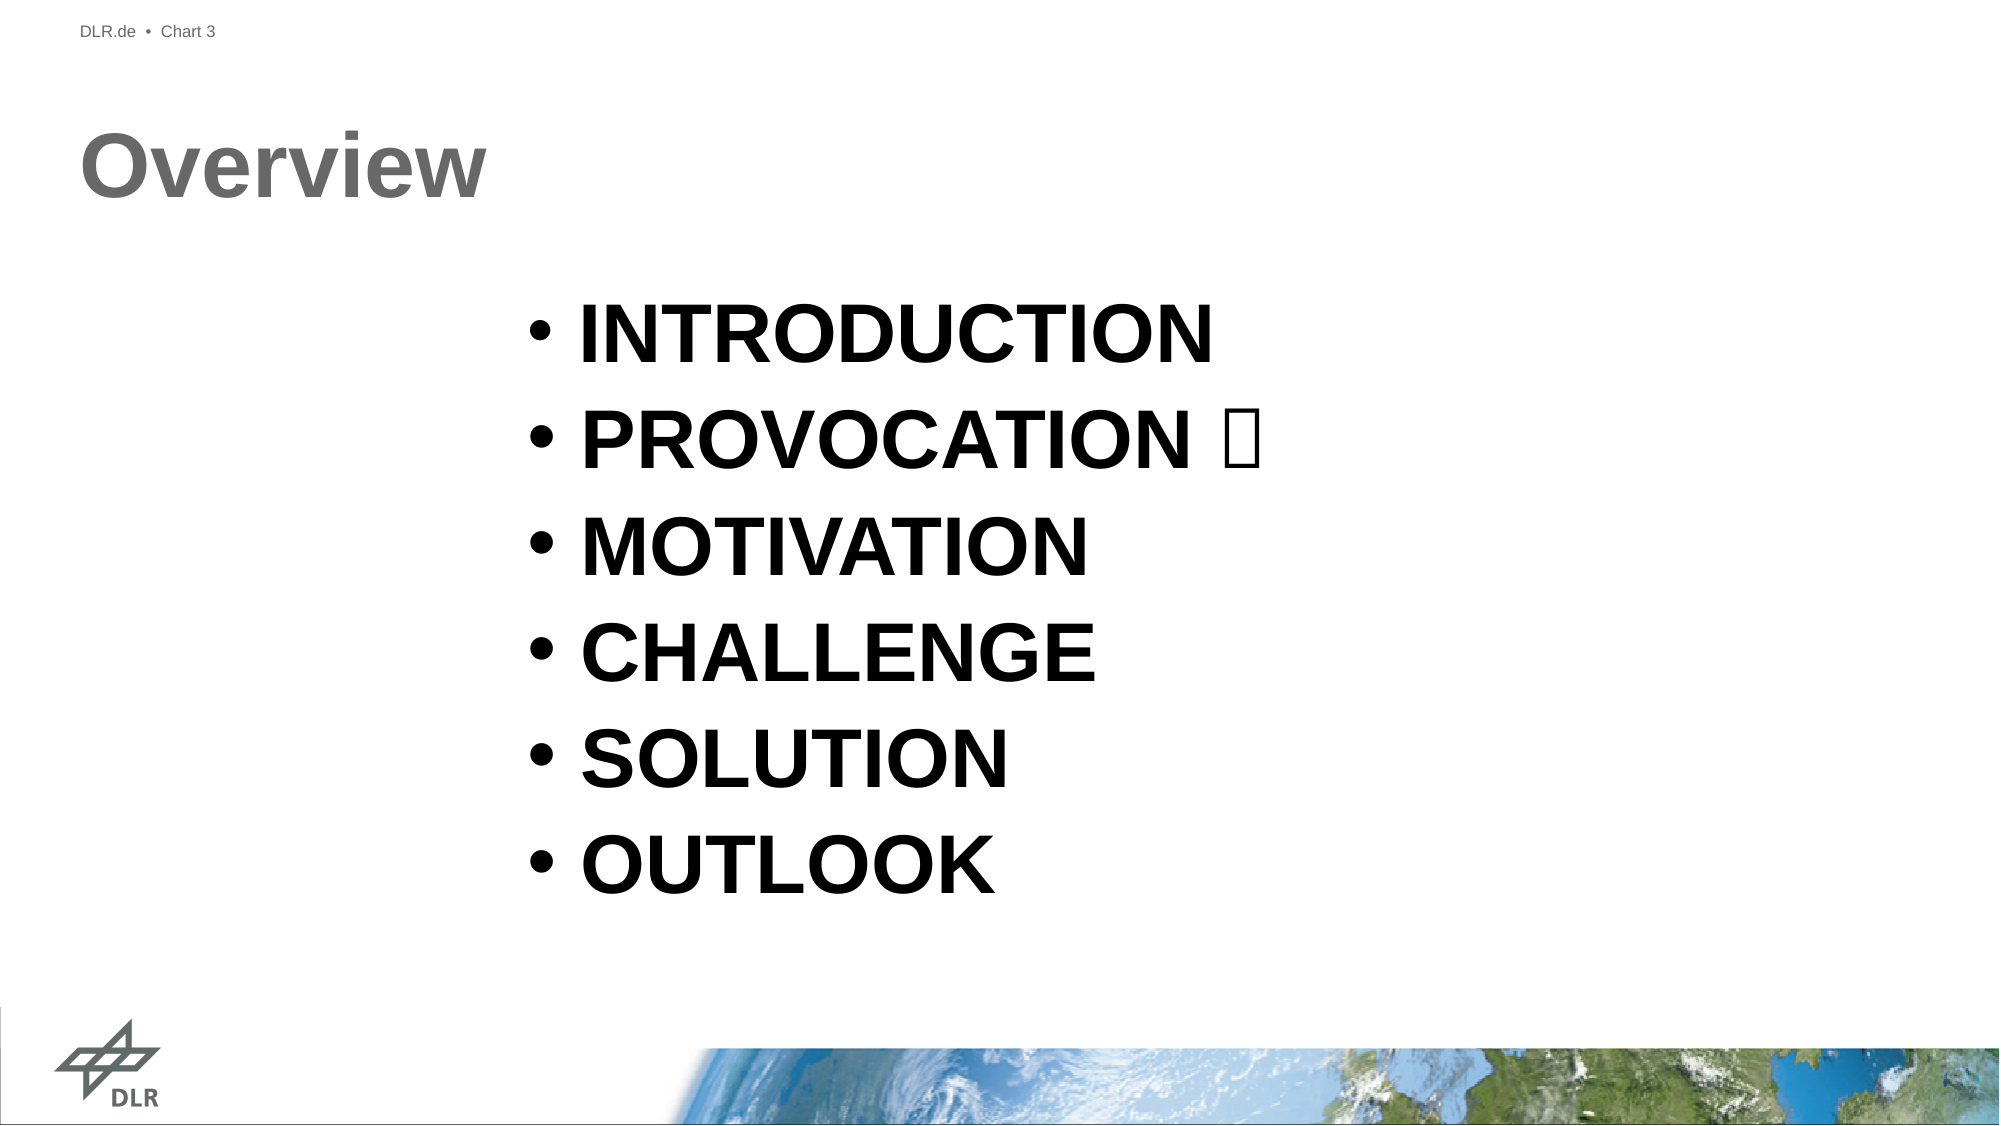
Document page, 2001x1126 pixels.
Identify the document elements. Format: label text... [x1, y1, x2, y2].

slide_number DLR.de • Chart <number> [79, 20, 251, 45]
list INTRODUCTION PROVOCATION  MOTIVATION CHALLENGE SOLUTION OUTLOOK [527, 279, 1378, 991]
title Overview [79, 106, 1921, 228]
